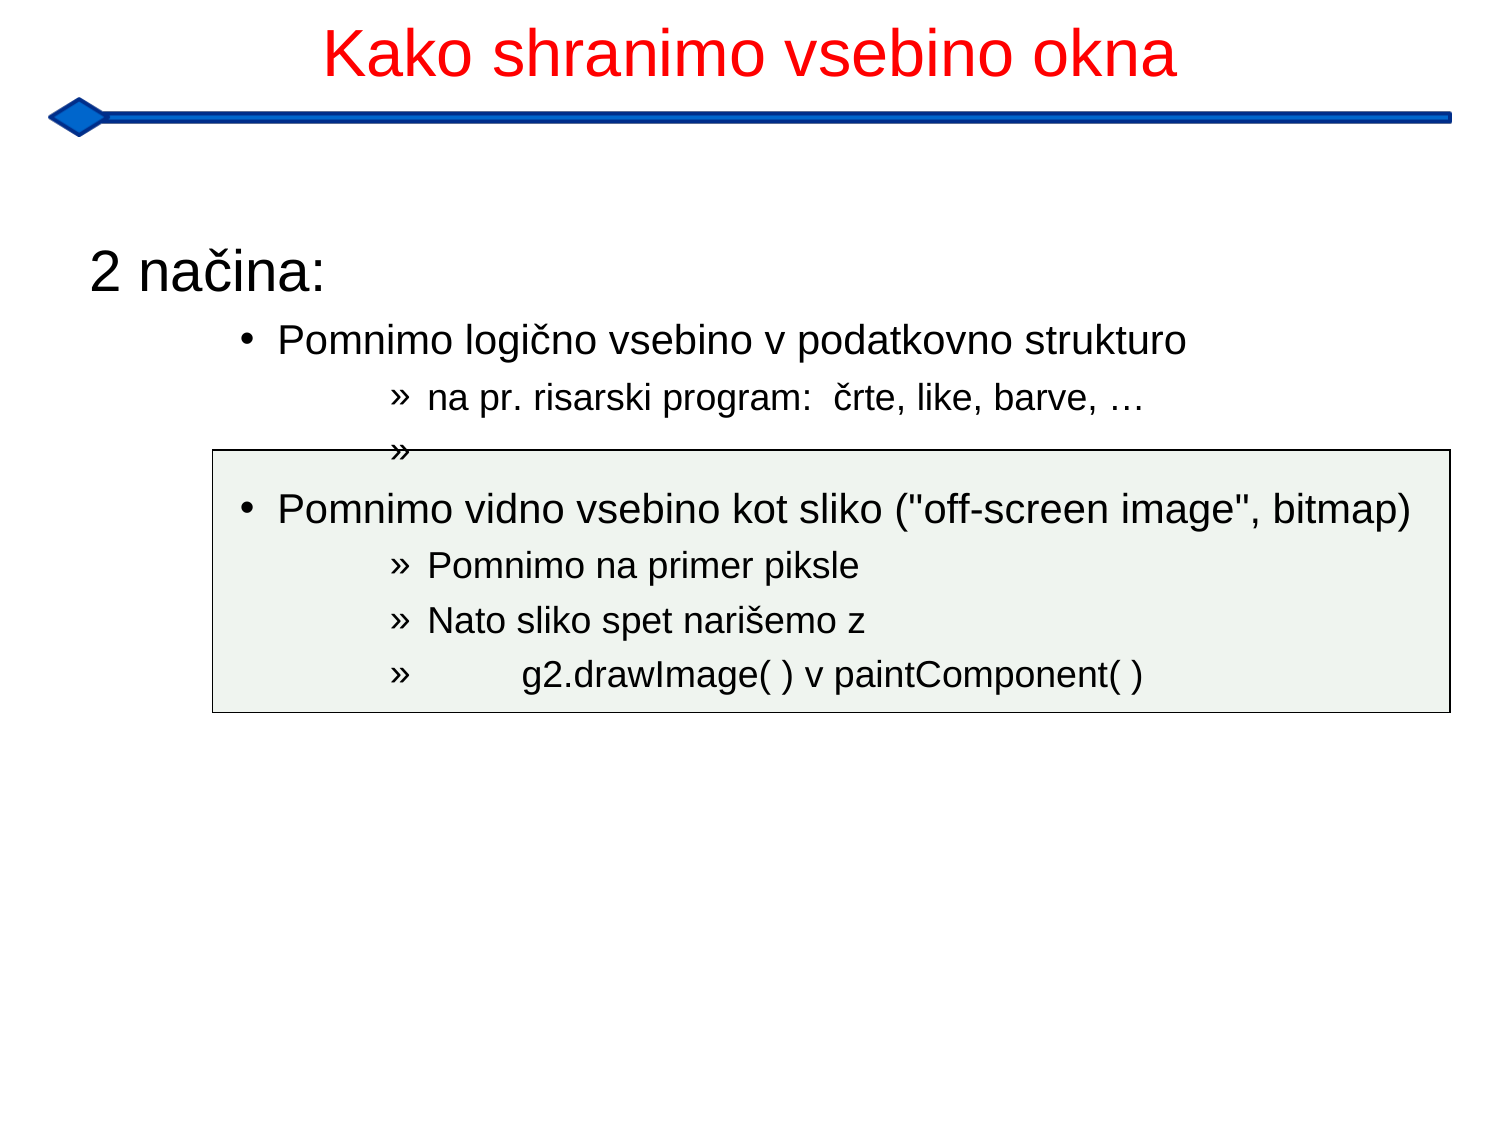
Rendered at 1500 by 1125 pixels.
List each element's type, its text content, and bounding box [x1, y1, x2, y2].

text_box 2 načina: Pomnimo logično vsebino v podatkovno strukturo na pr. risarski program: črte, like, barve, … Pomnimo vidno vsebino kot sliko ("off-screen image", bitmap) Pomnimo na primer piksle Nato sliko spet narišemo z g2.drawImage( ) v paintComponent( ) [75, 224, 1500, 1125]
title Kako shranimo vsebino okna [12, 0, 1488, 100]
picture [48, 100, 1452, 137]
